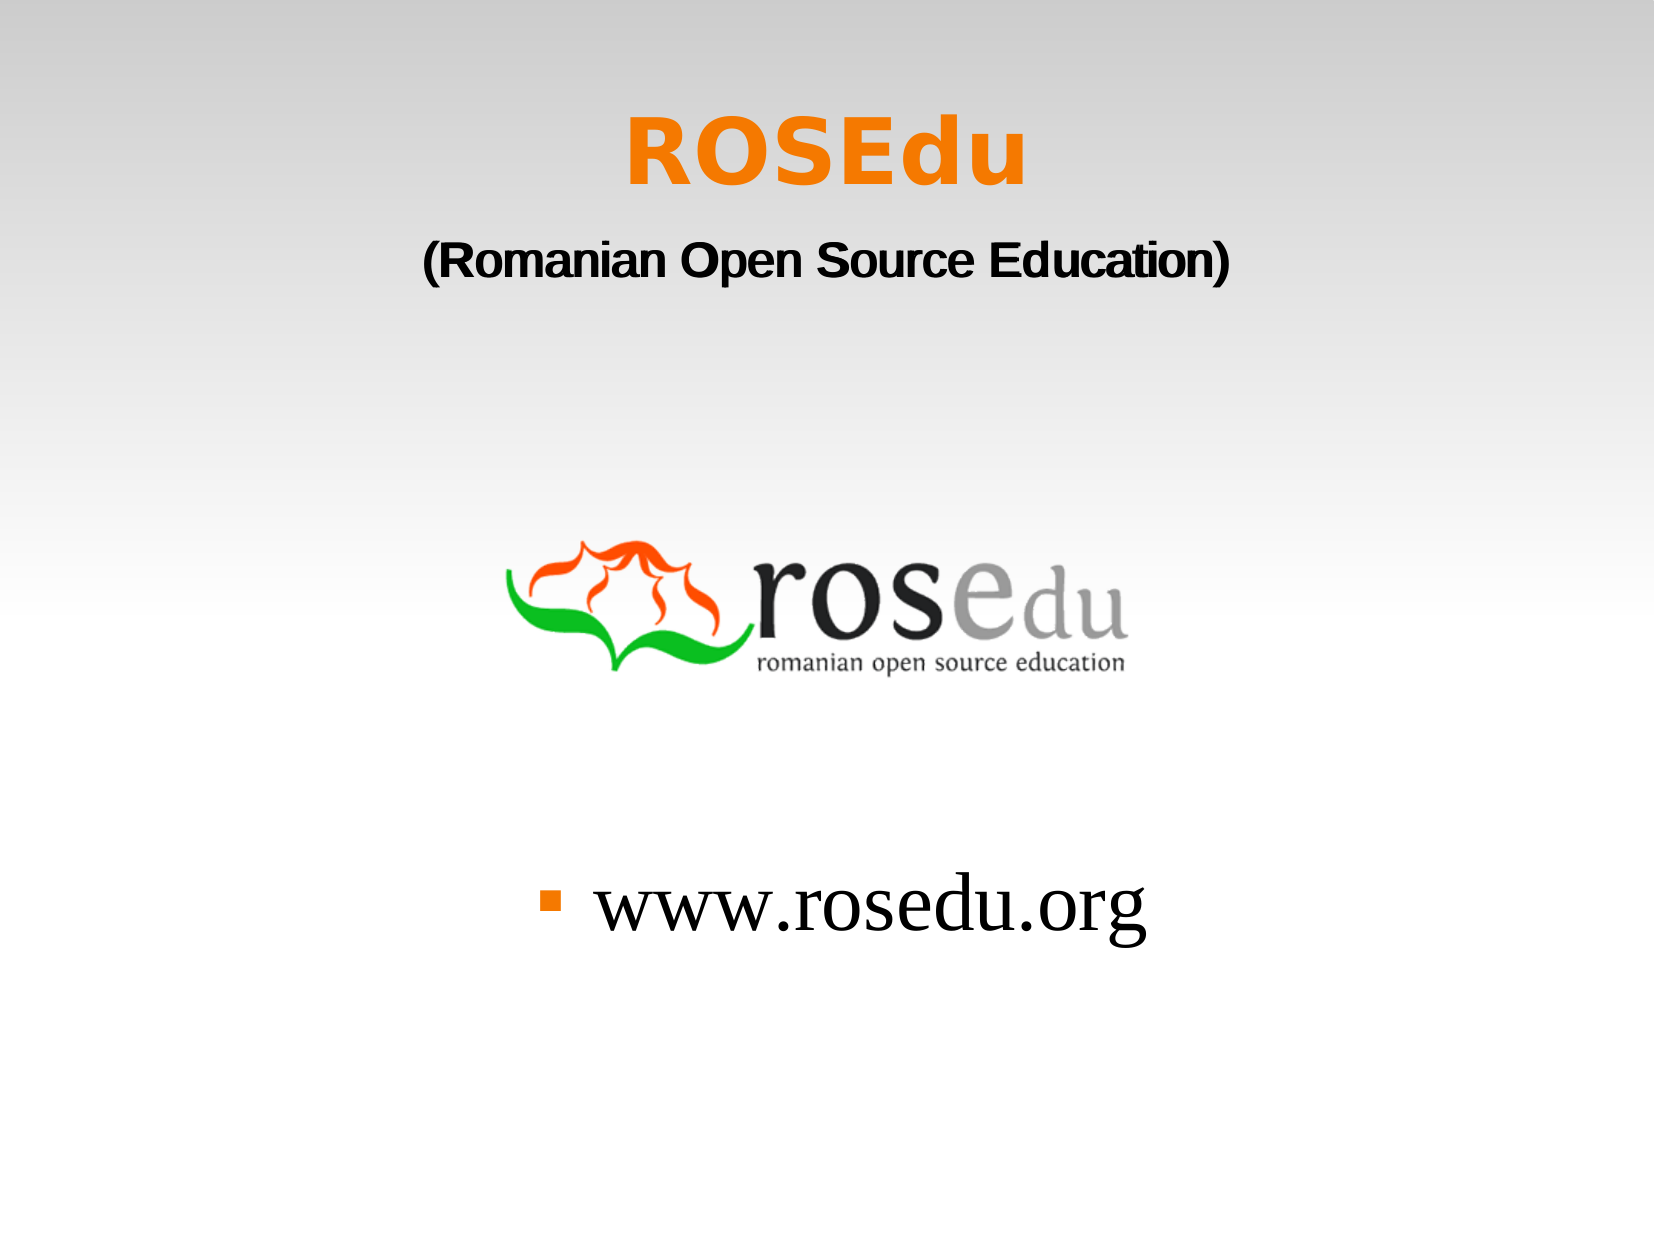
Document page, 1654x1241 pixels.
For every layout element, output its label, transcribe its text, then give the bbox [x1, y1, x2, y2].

list www.rosedu.org [82, 856, 1571, 1094]
title ROSEdu [82, 56, 1571, 250]
picture [501, 512, 1158, 709]
text_box (Romanian Open Source Education) [177, 224, 1477, 296]
